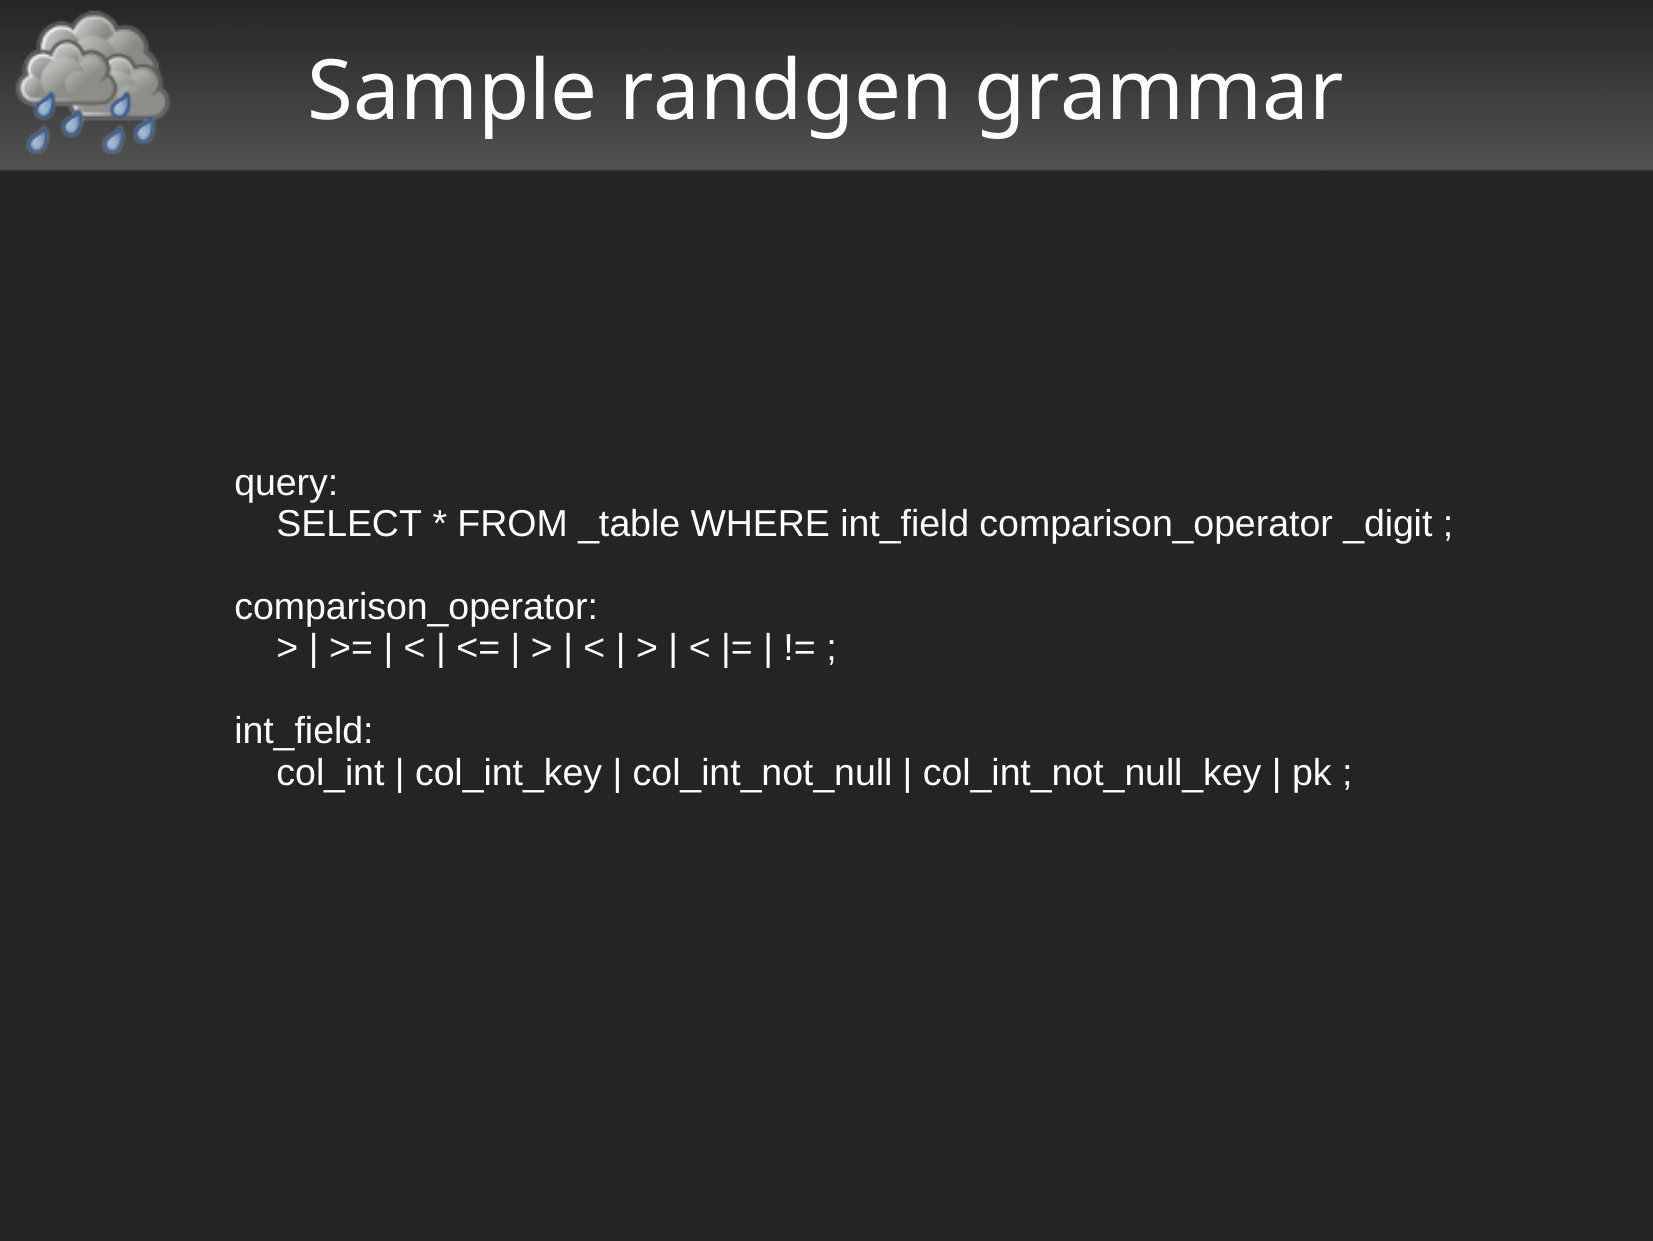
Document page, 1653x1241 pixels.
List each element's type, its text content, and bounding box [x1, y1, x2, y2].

text_box query: SELECT * FROM _table WHERE int_field comparison_operator _digit ; comparison_operator: > | >= | < | <= | > | < | > | < |= | != ; int_field: col_int | col_int_key | col_int_not_null | col_int_not_null_key | pk ; [219, 454, 1469, 801]
title Sample randgen grammar [82, 37, 1570, 138]
picture [0, 0, 1653, 1241]
